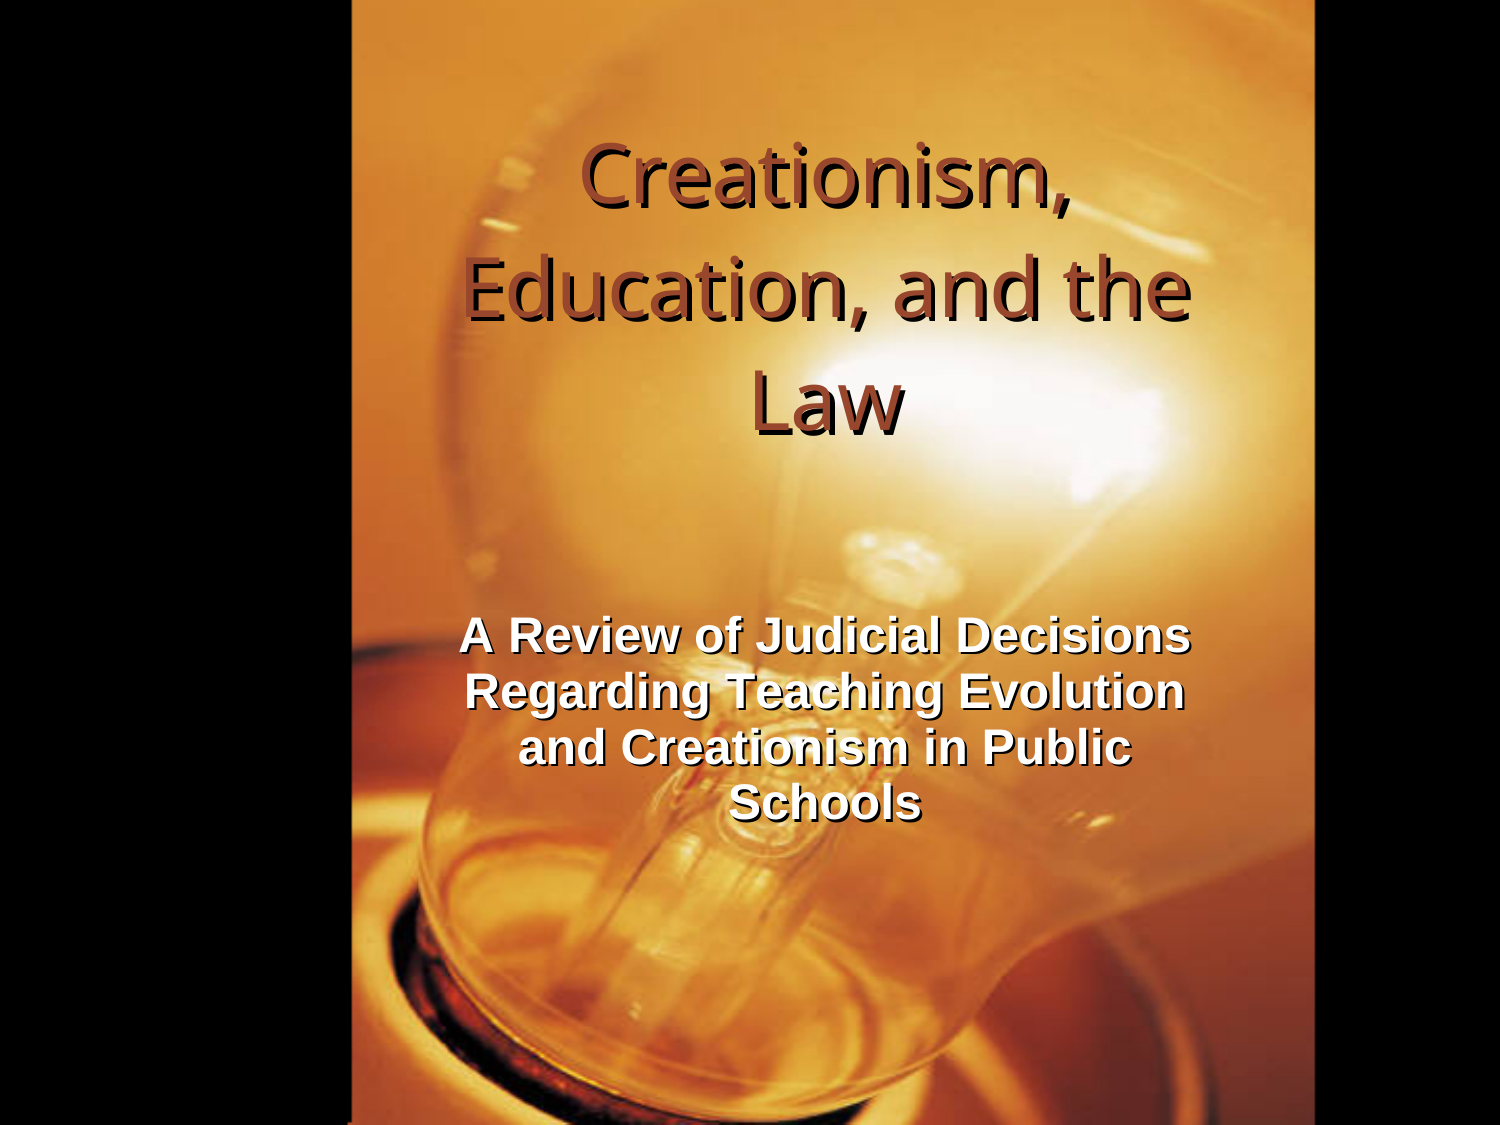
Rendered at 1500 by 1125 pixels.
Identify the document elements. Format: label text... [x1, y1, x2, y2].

title Creationism, Education, and the Law [412, 75, 1238, 495]
text_box A Review of Judicial Decisions Regarding Teaching Evolution and Creationism in Public Schools [412, 600, 1238, 843]
picture [0, 0, 1500, 1125]
